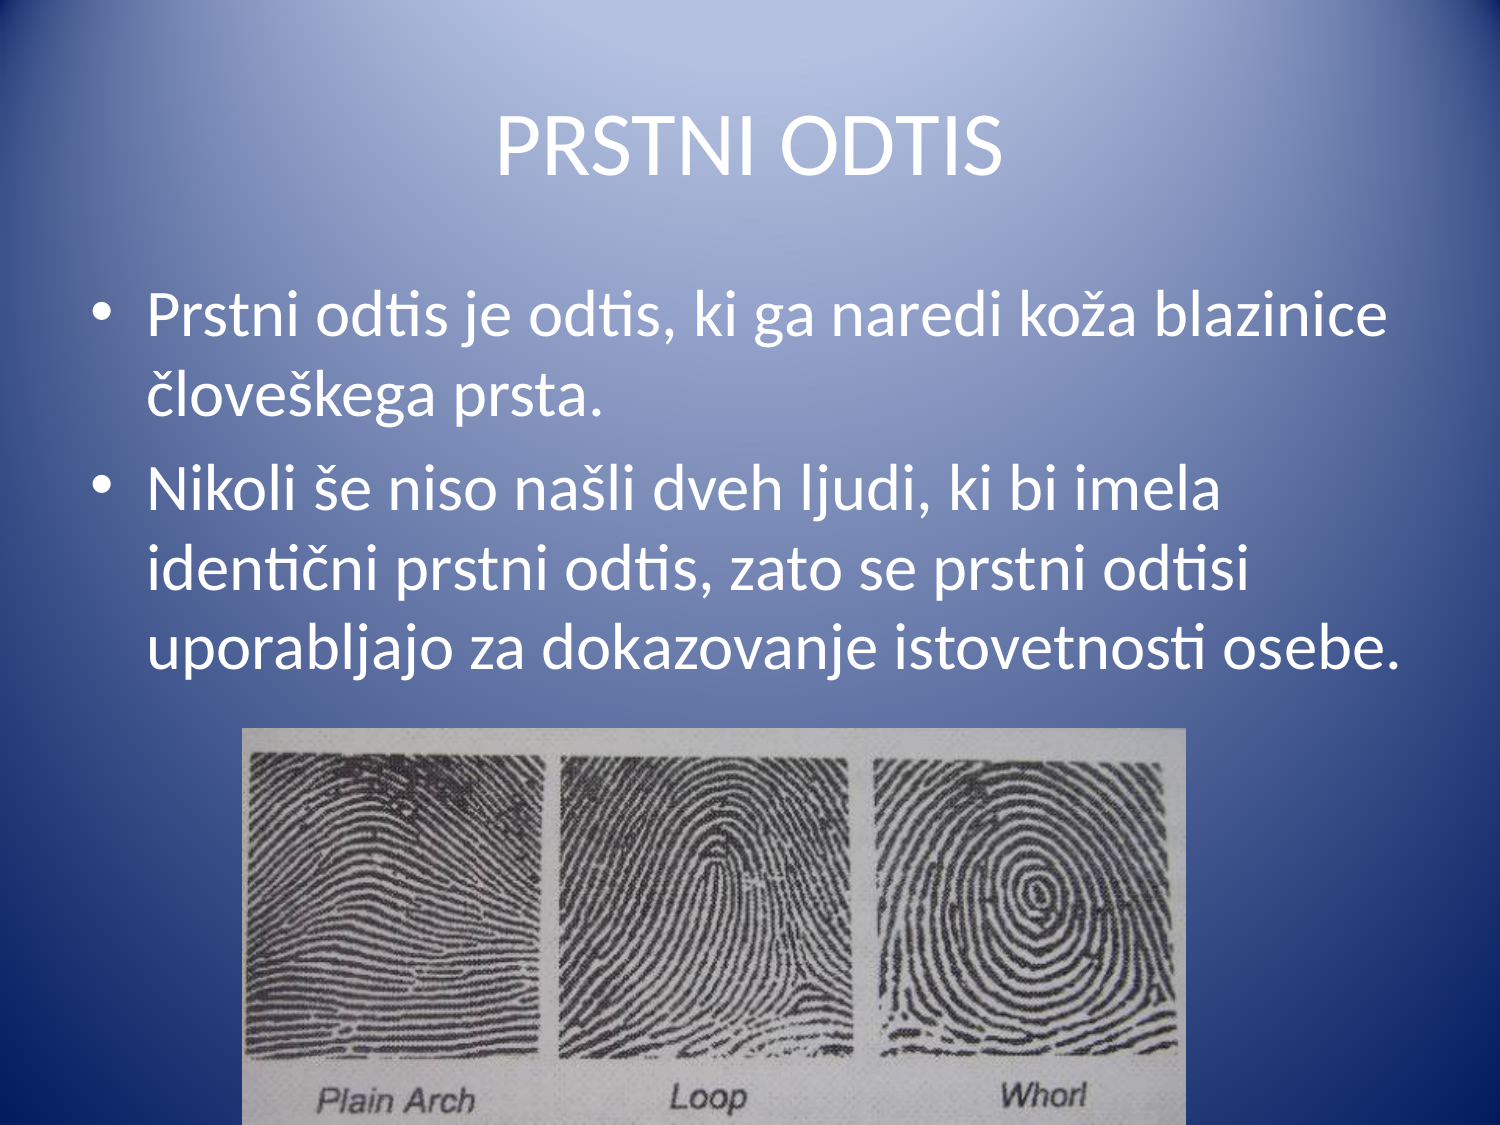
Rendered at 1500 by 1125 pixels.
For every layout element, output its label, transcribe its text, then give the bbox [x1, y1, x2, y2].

picture [0, 0, 1500, 1125]
list Prstni odtis je odtis, ki ga naredi koža blazinice človeškega prsta. Nikoli še niso našli dveh ljudi, ki bi imela identični prstni odtis, zato se prstni odtisi uporabljajo za dokazovanje istovetnosti osebe. [75, 262, 1425, 1005]
title PRSTNI ODTIS [75, 45, 1425, 233]
